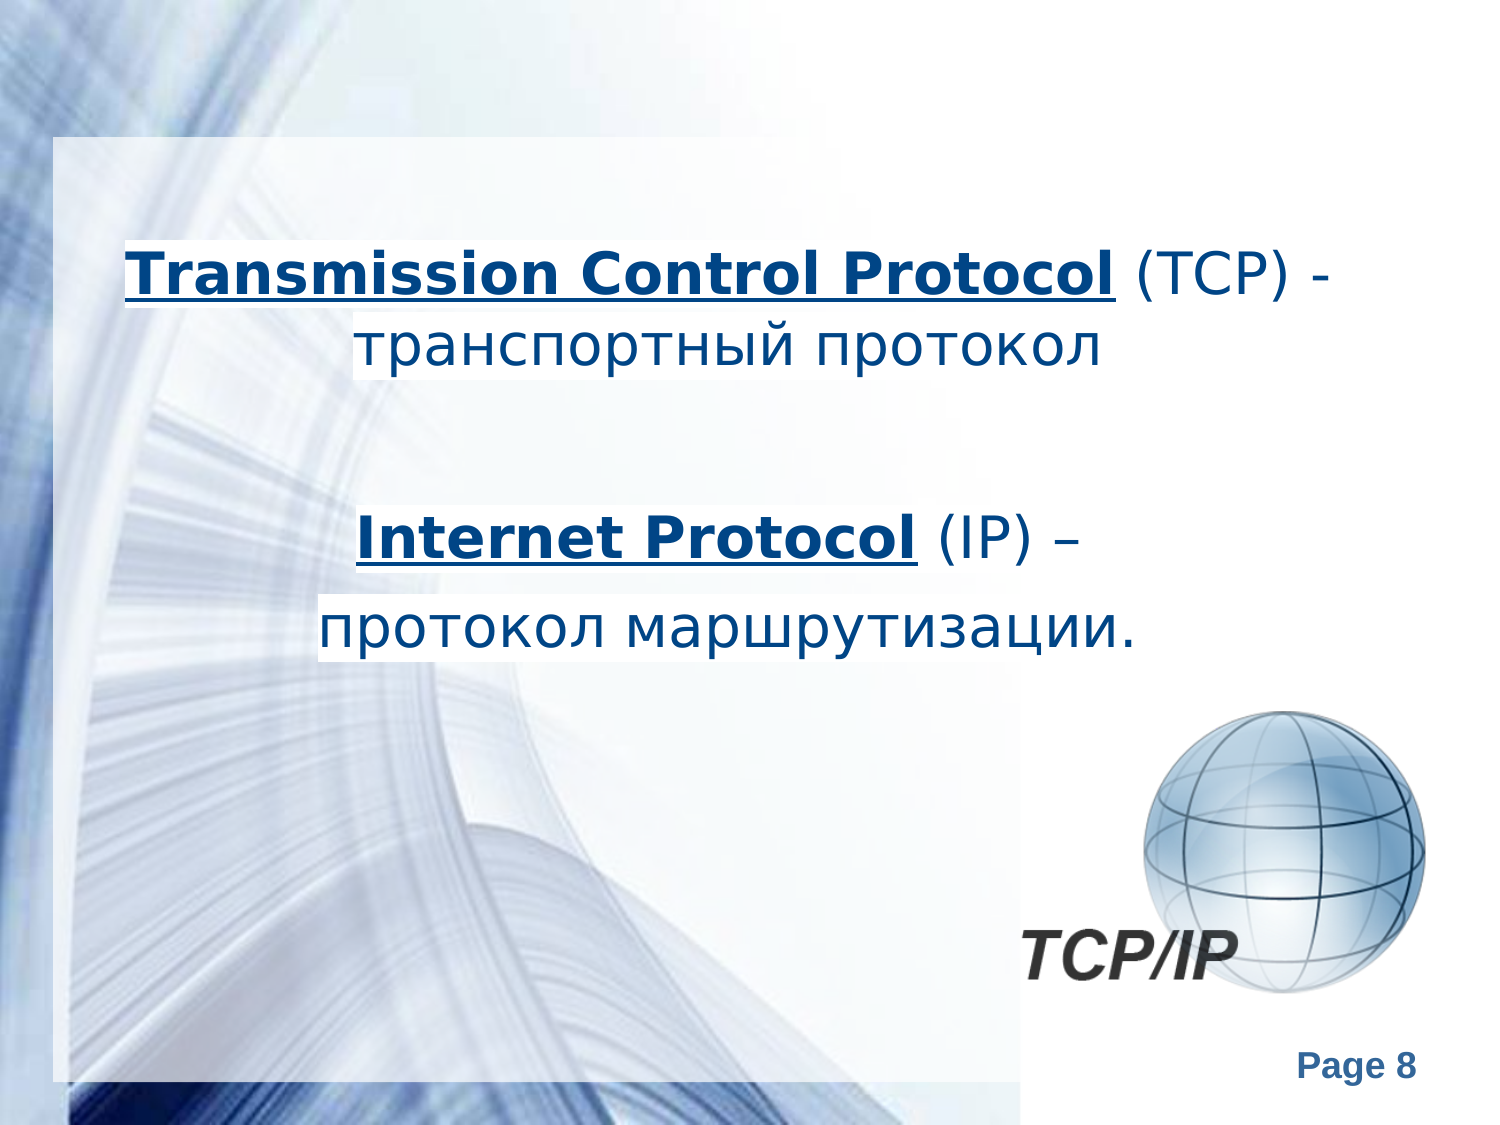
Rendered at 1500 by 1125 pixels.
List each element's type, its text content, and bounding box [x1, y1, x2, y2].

picture [0, 0, 1500, 1125]
list Transmission Control Protocol (TCP) - транспортный протокол Internet Protocol (IP) – протокол маршрутизации. [53, 220, 1404, 930]
